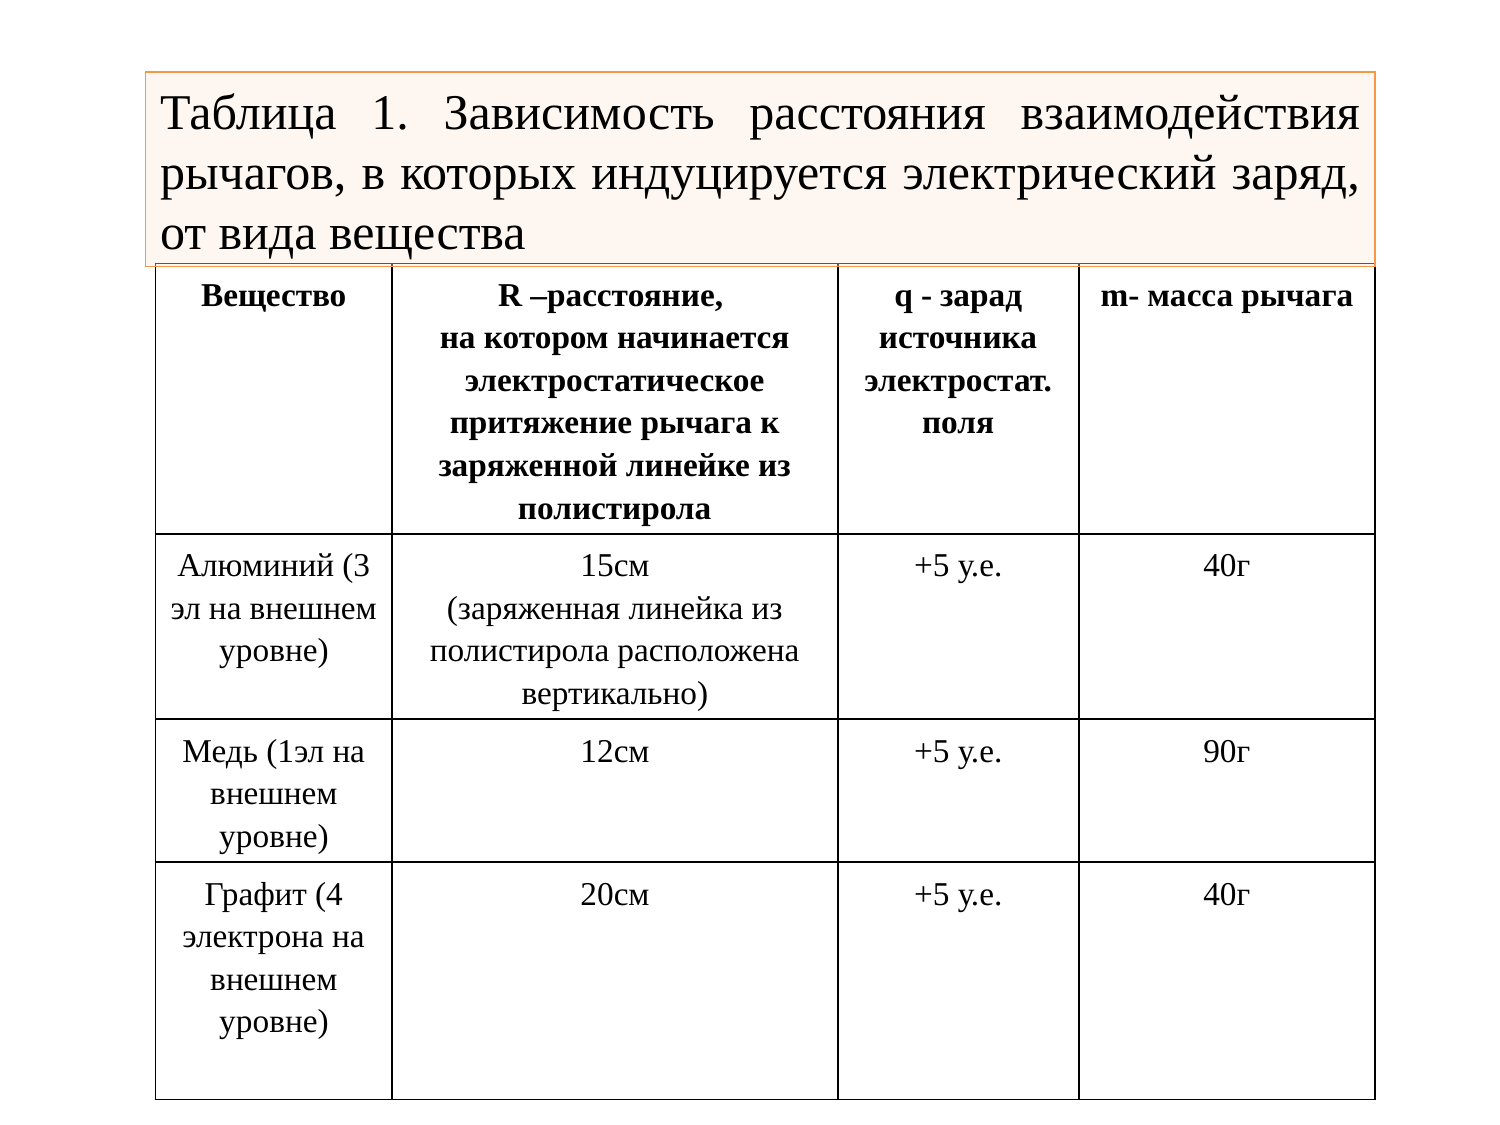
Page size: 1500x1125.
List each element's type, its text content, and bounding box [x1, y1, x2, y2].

table_cell 40г [1080, 863, 1374, 1099]
table_cell +5 у.е. [839, 720, 1078, 861]
table_cell Медь (1эл на внешнем уровне) [156, 720, 391, 861]
table_cell 90г [1080, 720, 1374, 861]
table_cell Алюминий (3 эл на внешнем уровне) [156, 535, 391, 718]
table_header q - зарад источника электростат. поля [839, 267, 1078, 533]
table_cell 15см (заряженная линейка из полистирола расположена вертикально) [393, 535, 837, 718]
table_header Вещество [156, 267, 391, 533]
table_cell +5 у.е. [839, 863, 1078, 1099]
table_cell 40г [1080, 535, 1374, 718]
table_cell 20см [393, 863, 837, 1099]
table_cell +5 у.е. [839, 535, 1078, 718]
text_box Таблица 1. Зависимость расстояния взаимодействия рычагов, в которых индуцируется электрический заряд, от вида вещества [145, 71, 1376, 267]
table_cell Графит (4 электрона на внешнем уровне) [156, 863, 391, 1099]
table_cell 12см [393, 720, 837, 861]
table_header m- масса рычага [1080, 267, 1374, 533]
table_header R –расстояние, на котором начинается электростатическое притяжение рычага к заряженной линейке из полистирола [393, 267, 837, 533]
